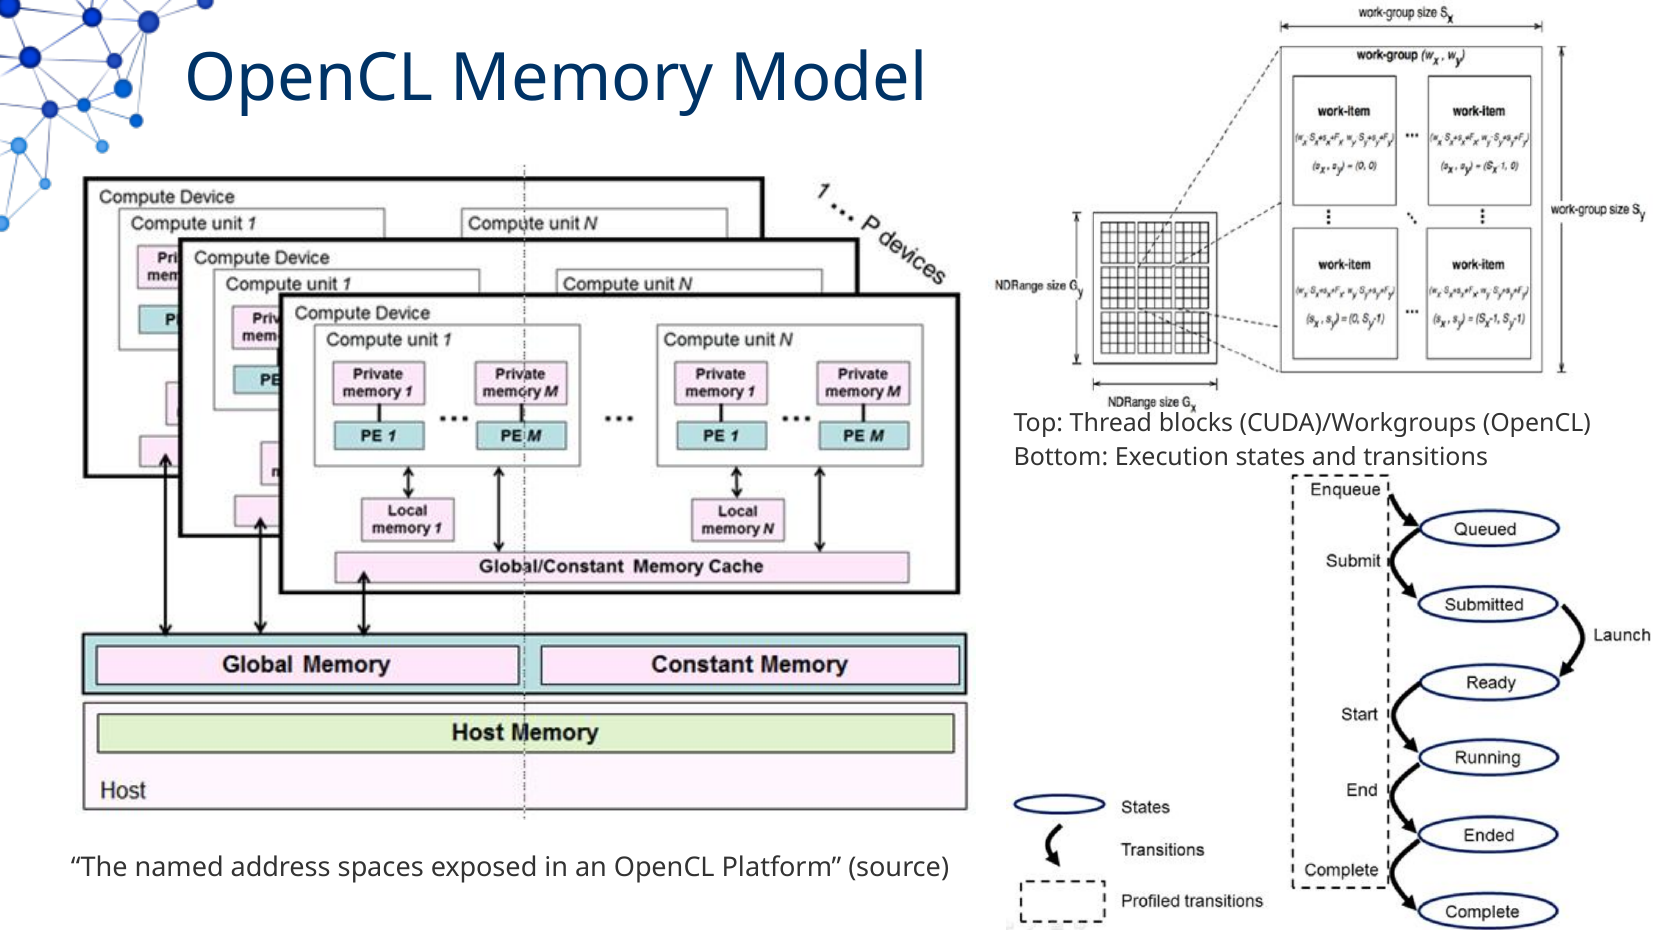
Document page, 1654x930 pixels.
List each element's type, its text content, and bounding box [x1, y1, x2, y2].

picture [0, 151, 1653, 930]
title Top: Thread blocks (CUDA)/Workgroups (OpenCL) Bottom: Execution states and transitions [1013, 405, 1644, 473]
title “The named address spaces exposed in an OpenCL Platform” (source) [45, 832, 976, 901]
title OpenCL Memory Model [0, 0, 1653, 151]
